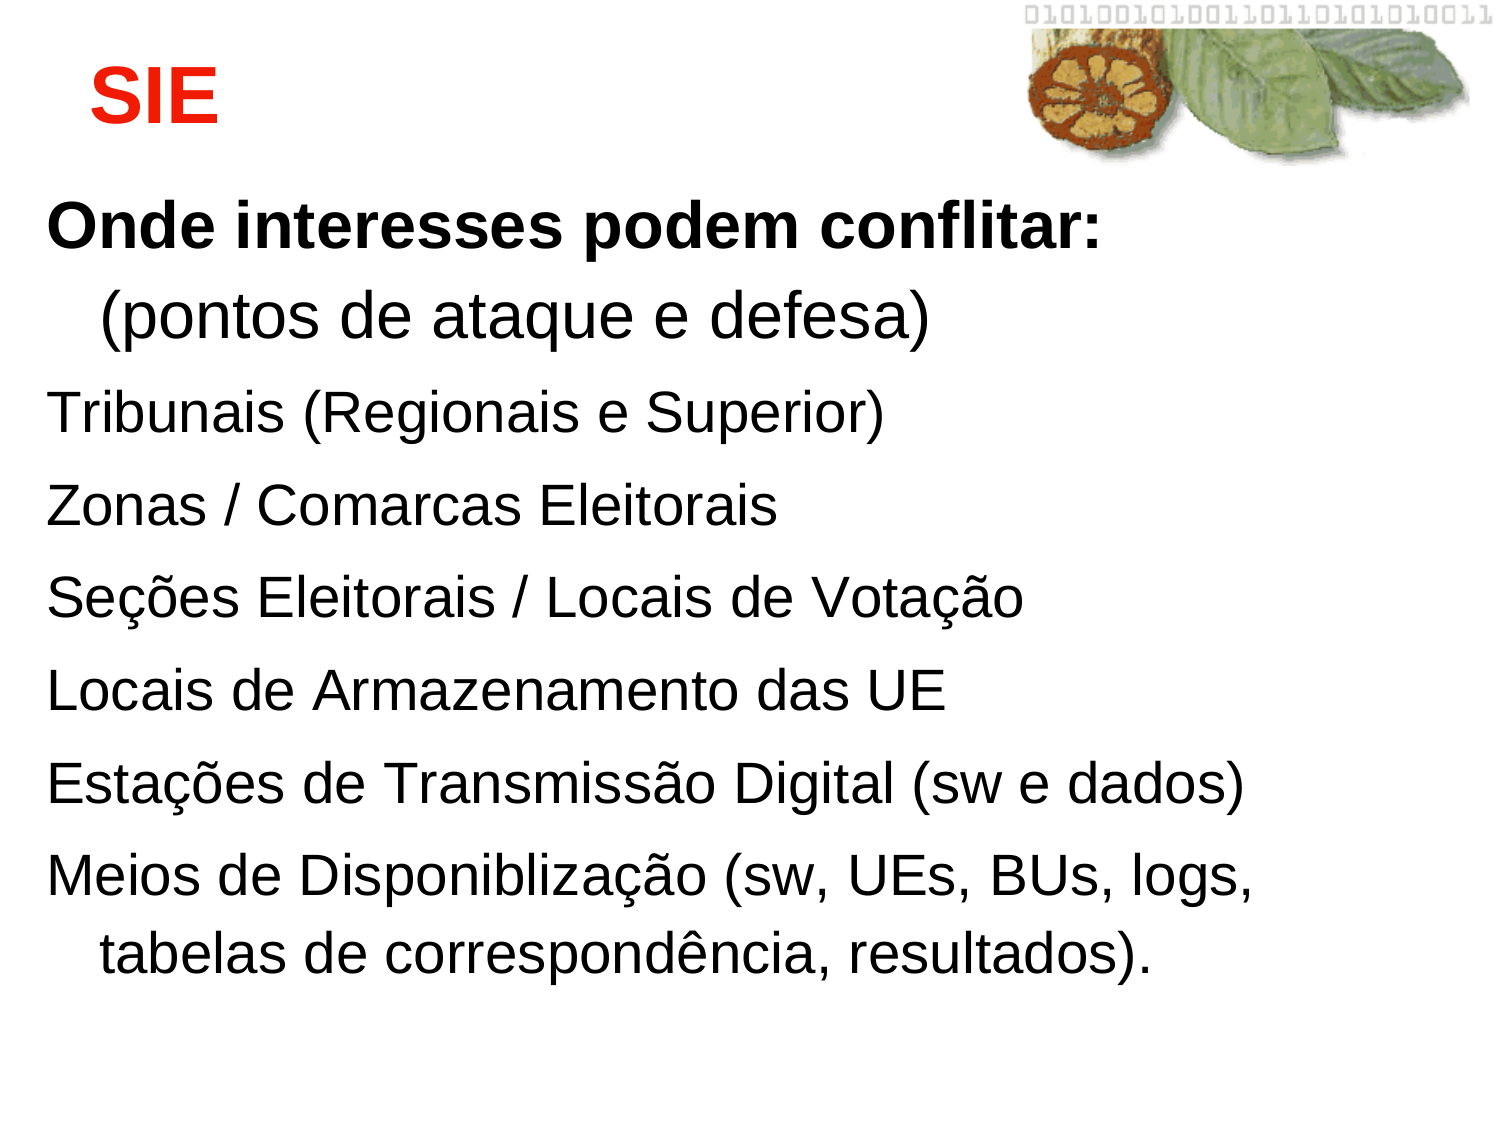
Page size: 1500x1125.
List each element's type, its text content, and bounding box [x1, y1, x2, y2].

title SIE [75, 20, 1313, 149]
list Onde interesses podem conflitar: (pontos de ataque e defesa) Tribunais (Regionais e Superior) Zonas / Comarcas Eleitorais Seções Eleitorais / Locais de Votação Locais de Armazenamento das UE Estações de Transmissão Digital (sw e dados) Meios de Disponiblização (sw, UEs, BUs, logs, tabelas de correspondência, resultados). [29, 165, 1459, 1025]
picture [1021, 0, 1494, 166]
